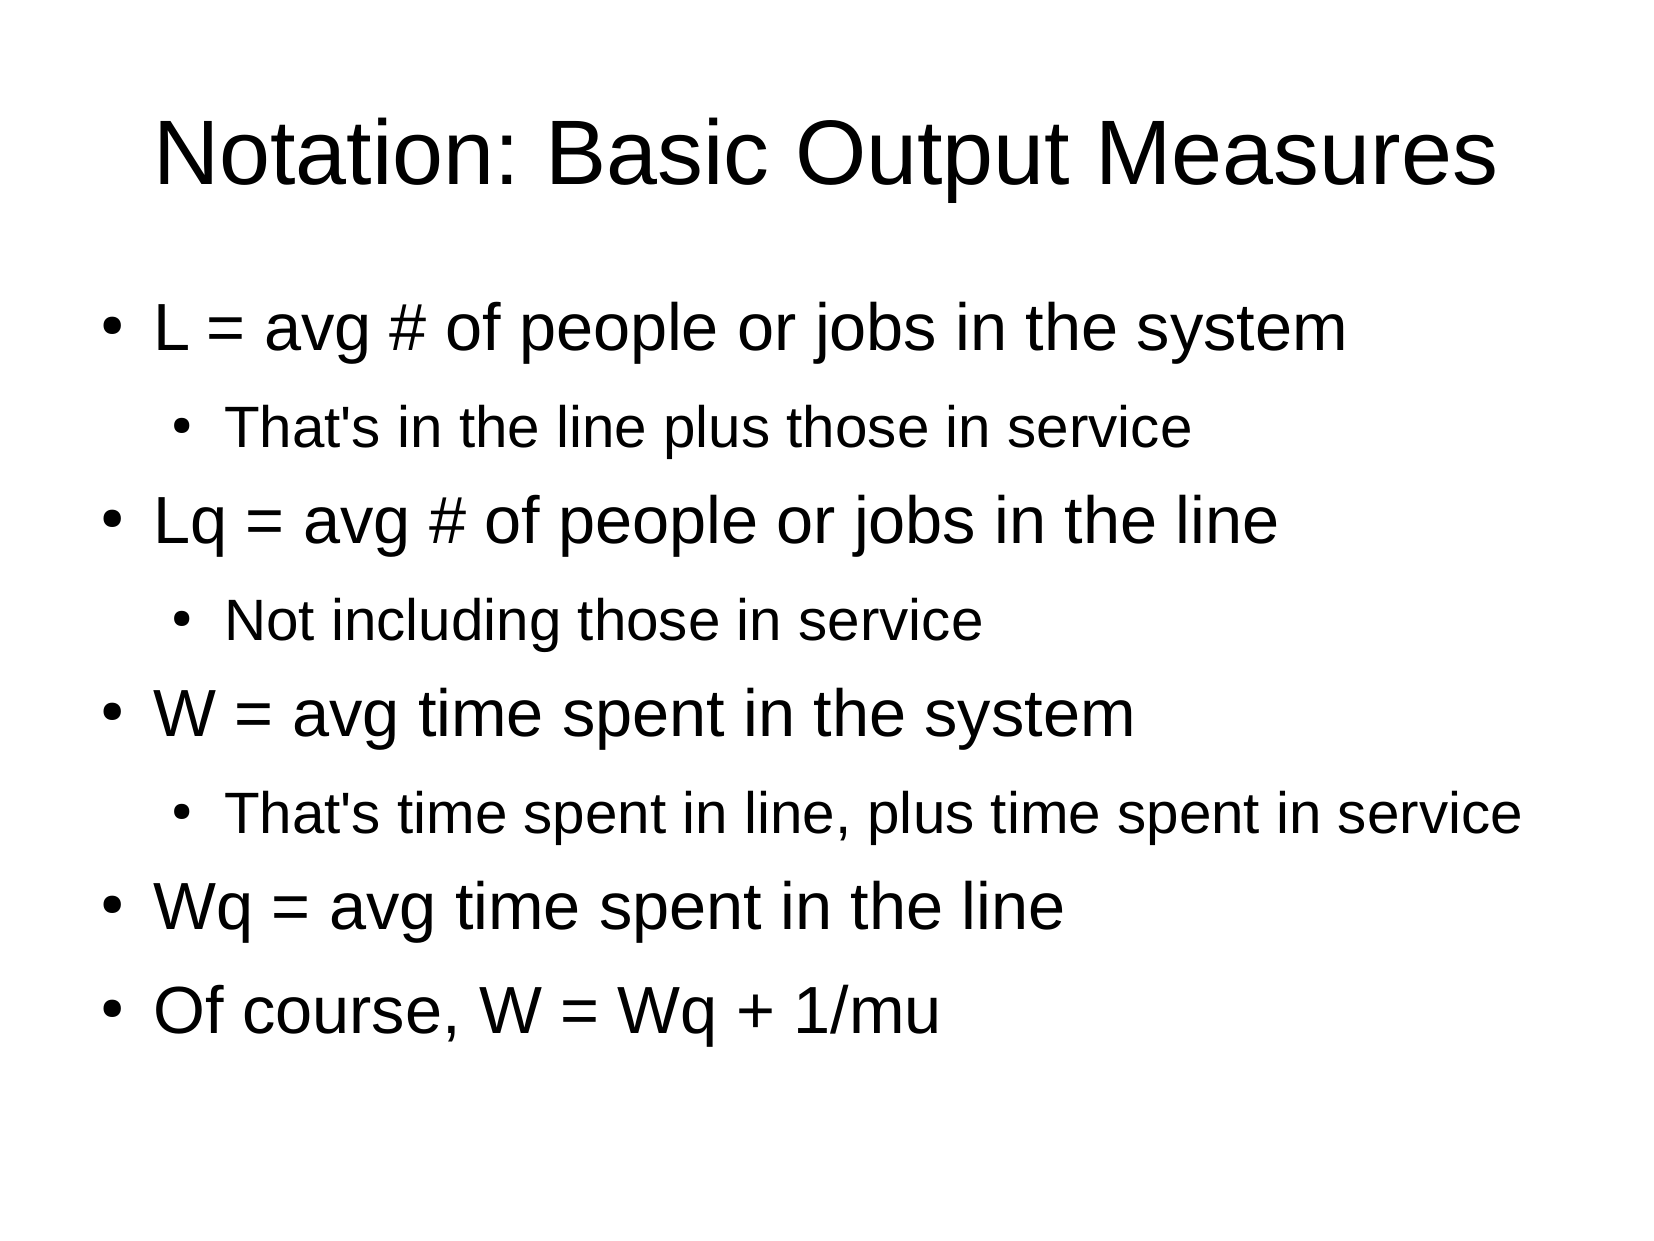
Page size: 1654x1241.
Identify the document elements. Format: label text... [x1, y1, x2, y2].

list L = avg # of people or jobs in the system That's in the line plus those in service Lq = avg # of people or jobs in the line Not including those in service W = avg time spent in the system That's time spent in line, plus time spent in service Wq = avg time spent in the line Of course, W = Wq + 1/mu [82, 290, 1571, 1109]
title Notation: Basic Output Measures [82, 56, 1571, 250]
